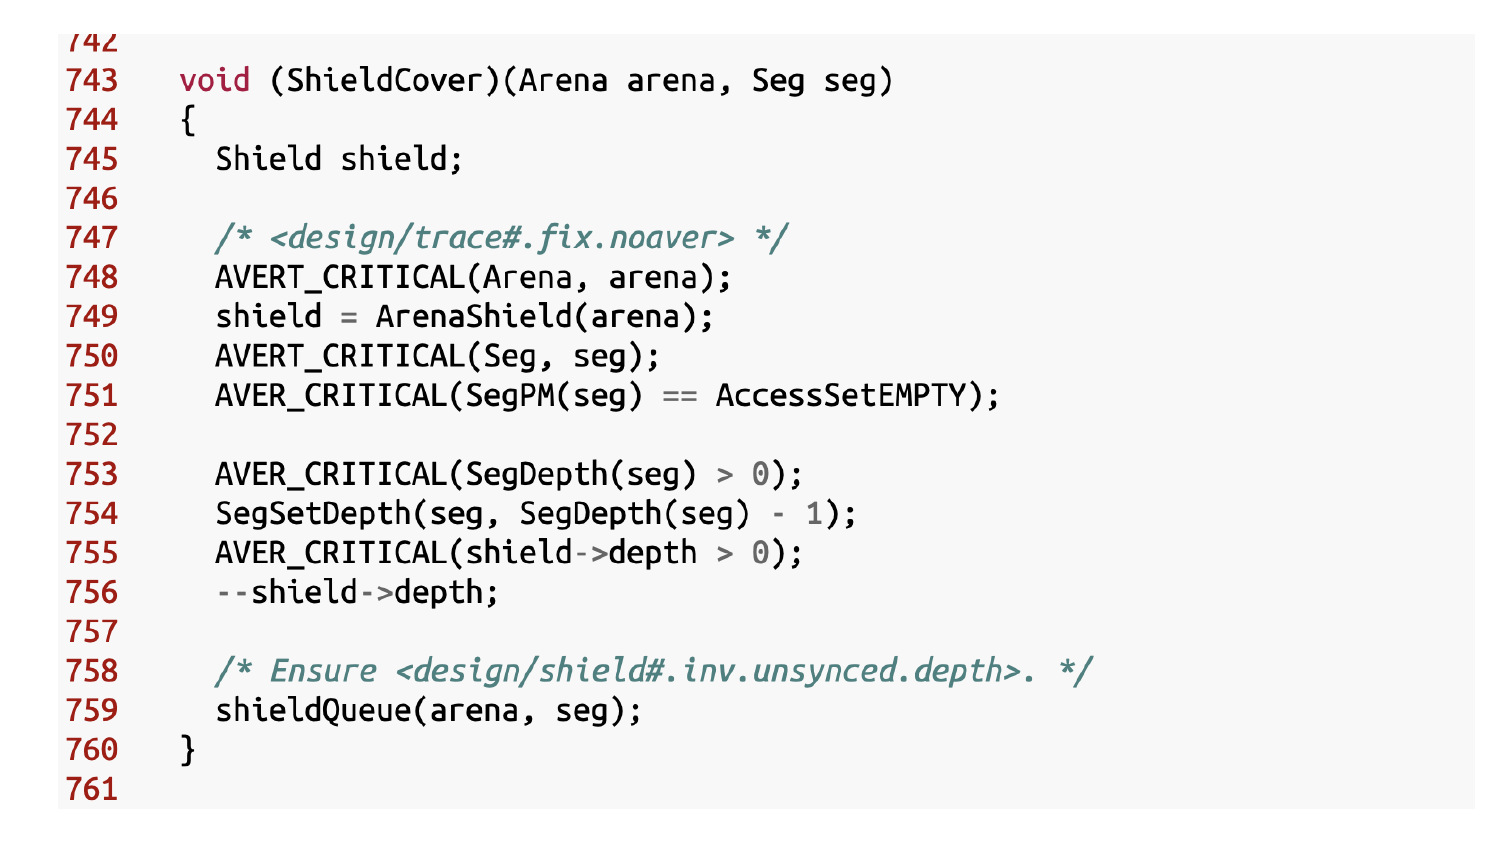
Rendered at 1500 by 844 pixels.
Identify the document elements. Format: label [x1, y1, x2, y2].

picture [24, 34, 1475, 809]
